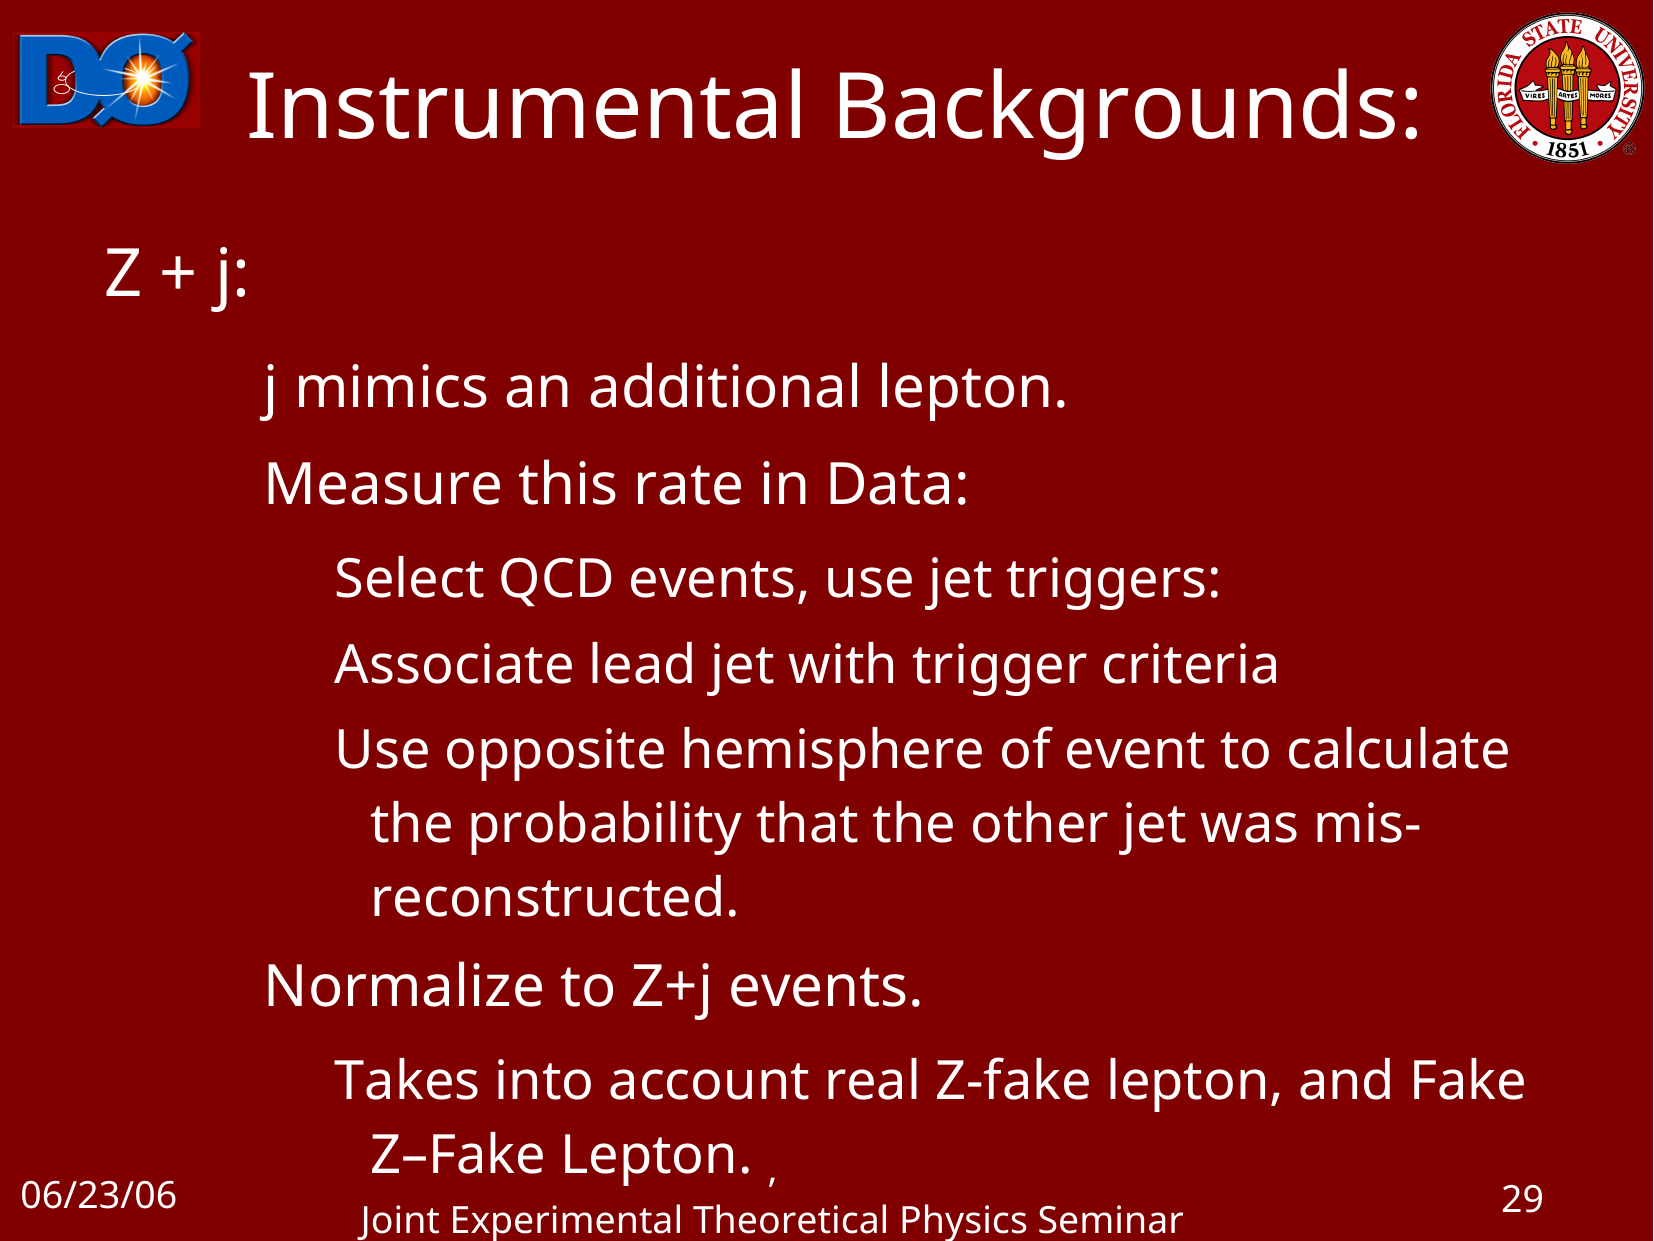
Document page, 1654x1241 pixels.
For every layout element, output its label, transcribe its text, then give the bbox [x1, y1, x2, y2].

picture [13, 32, 196, 128]
list Z + j: j mimics an additional lepton. Measure this rate in Data: Select QCD events, use jet triggers: Associate lead jet with trigger criteria Use opposite hemisphere of event to calculate the probability that the other jet was mis-reconstructed. Normalize to Z+j events. Takes into account real Z-fake lepton, and Fake Z–Fake Lepton. [86, 225, 1575, 1056]
picture [1489, 11, 1646, 165]
title Instrumental Backgrounds: [196, 0, 1475, 208]
